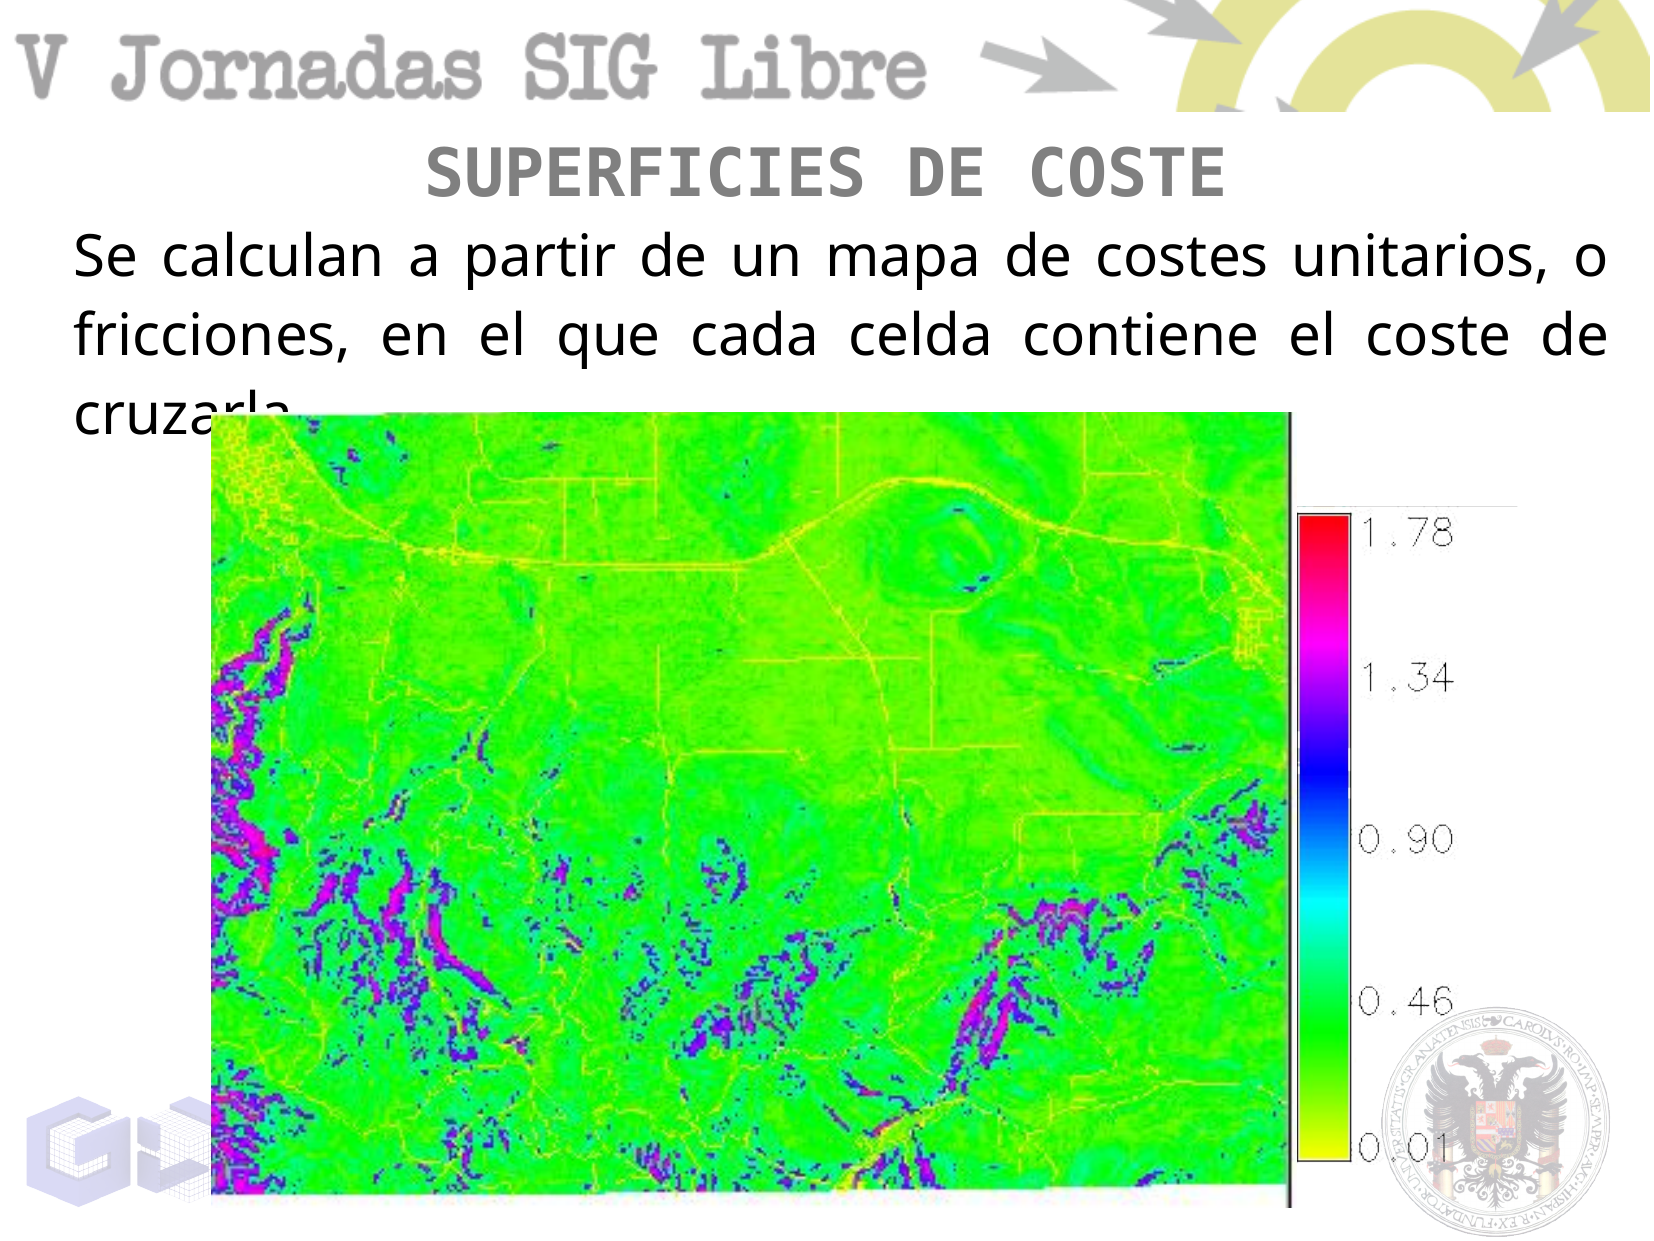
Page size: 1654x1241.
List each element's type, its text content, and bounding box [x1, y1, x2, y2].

text_box SUPERFICIES DE COSTE [0, 127, 1654, 220]
text_box Se calculan a partir de un mapa de costes unitarios, o fricciones, en el que cada celda contiene el coste de cruzarla [59, 206, 1625, 832]
picture [211, 412, 1518, 1208]
text_box Comparación con camino isotrópico. [0, 0, 1650, 112]
